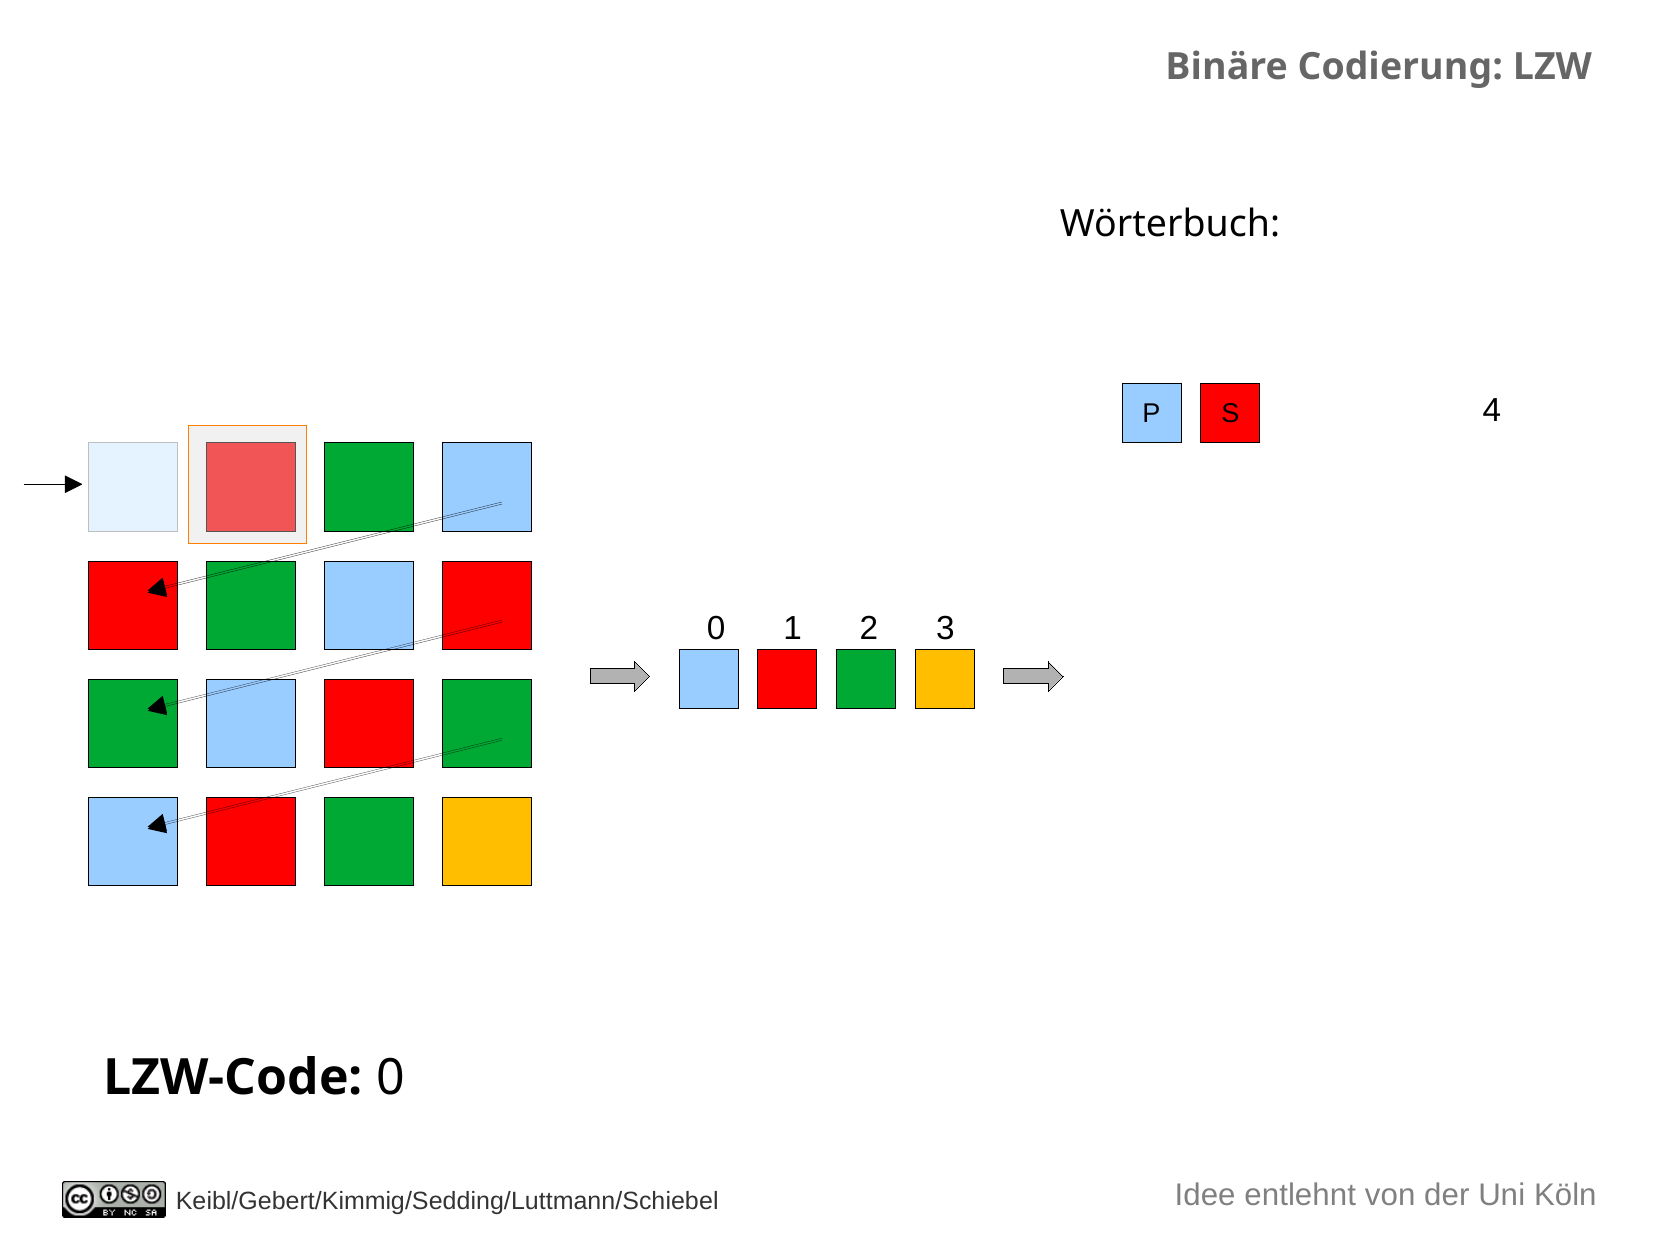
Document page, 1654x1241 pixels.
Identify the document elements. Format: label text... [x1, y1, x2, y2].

text_box [324, 561, 414, 650]
text_box [324, 797, 414, 886]
text_box [324, 679, 414, 768]
text_box [206, 561, 296, 650]
picture [62, 1181, 166, 1218]
text_box [442, 679, 532, 768]
text_box P [1122, 383, 1182, 443]
text_box [88, 561, 178, 650]
text_box LZW-Code: 0 [88, 1033, 1565, 1105]
text_box Wörterbuch: [1045, 189, 1548, 246]
text_box S [1200, 383, 1260, 443]
text_box [206, 797, 262, 811]
text_box [442, 561, 532, 650]
text_box [915, 649, 975, 709]
text_box [206, 561, 261, 575]
text_box 3 [921, 602, 960, 655]
text_box 2 [844, 602, 884, 655]
text_box 4 [1467, 383, 1506, 436]
text_box 0 [692, 602, 731, 655]
text_box [396, 763, 414, 768]
text_box [679, 649, 739, 709]
text_box [757, 649, 817, 709]
text_box [442, 442, 532, 532]
text_box [206, 679, 261, 693]
text_box [395, 527, 414, 532]
text_box [396, 645, 414, 650]
text_box Binäre Codierung: LZW [1150, 31, 1610, 83]
text_box 1 [768, 602, 807, 655]
text_box [1003, 661, 1064, 692]
text_box [88, 797, 178, 886]
text_box [836, 649, 896, 709]
text_box [82, 425, 307, 544]
text_box [590, 661, 650, 692]
text_box [206, 797, 296, 886]
text_box [324, 442, 414, 532]
text_box [206, 679, 296, 768]
text_box [88, 679, 178, 768]
text_box Idee entlehnt von der Uni Köln [1145, 1169, 1613, 1219]
text_box [442, 797, 532, 886]
